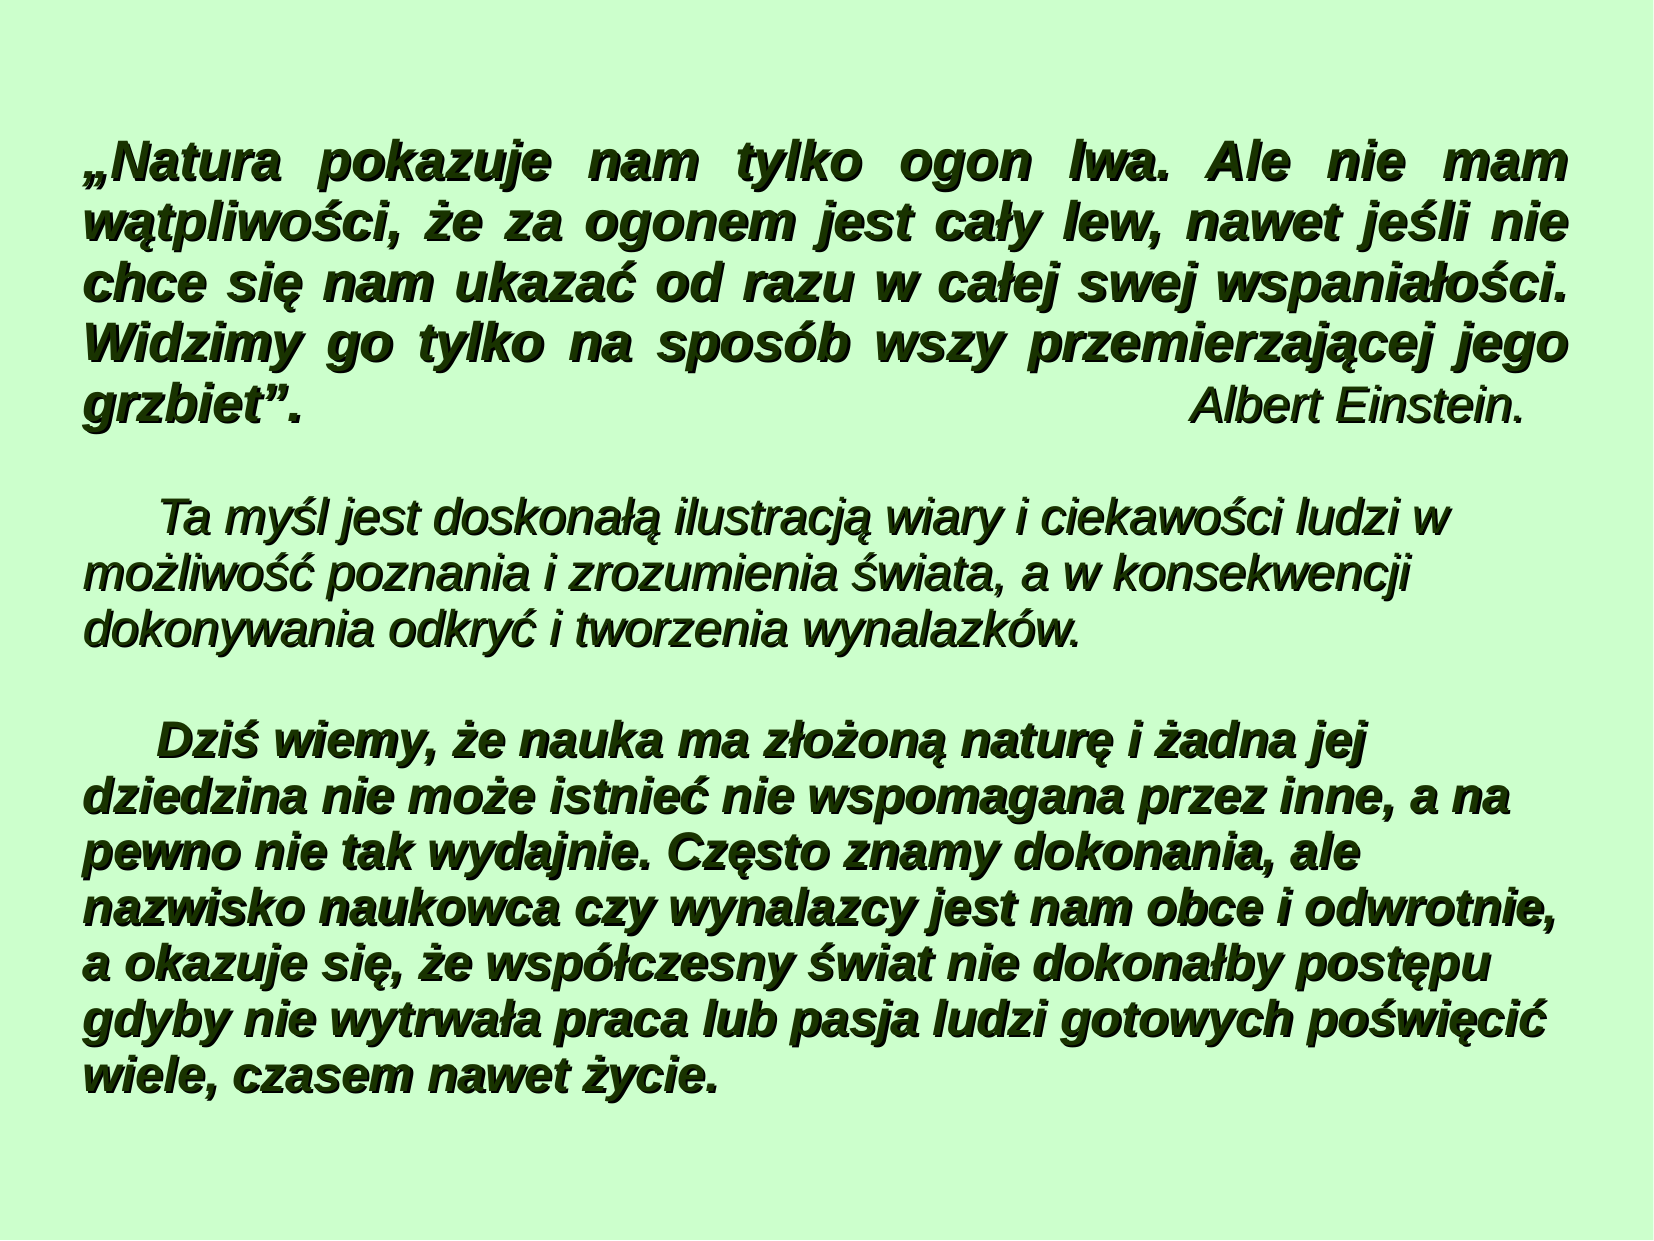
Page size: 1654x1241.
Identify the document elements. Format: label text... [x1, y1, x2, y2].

subtitle „Natura pokazuje nam tylko ogon lwa. Ale nie mam wątpliwości, że za ogonem jest cały lew, nawet jeśli nie chce się nam ukazać od razu w całej swej wspaniałości. Widzimy go tylko na sposób wszy przemierzającej jego grzbiet”. Albert Einstein. Ta myśl jest doskonałą ilustracją wiary i ciekawości ludzi w możliwość poznania i zrozumienia świata, a w konsekwencji dokonywania odkryć i tworzenia wynalazków. Dziś wiemy, że nauka ma złożoną naturę i żadna jej dziedzina nie może istnieć nie wspomagana przez inne, a na pewno nie tak wydajnie. Często znamy dokonania, ale nazwisko naukowca czy wynalazcy jest nam obce i odwrotnie, a okazuje się, że współczesny świat nie dokonałby postępu gdyby nie wytrwała praca lub pasja ludzi gotowych poświęcić wiele, czasem nawet życie. [82, 26, 1571, 1205]
